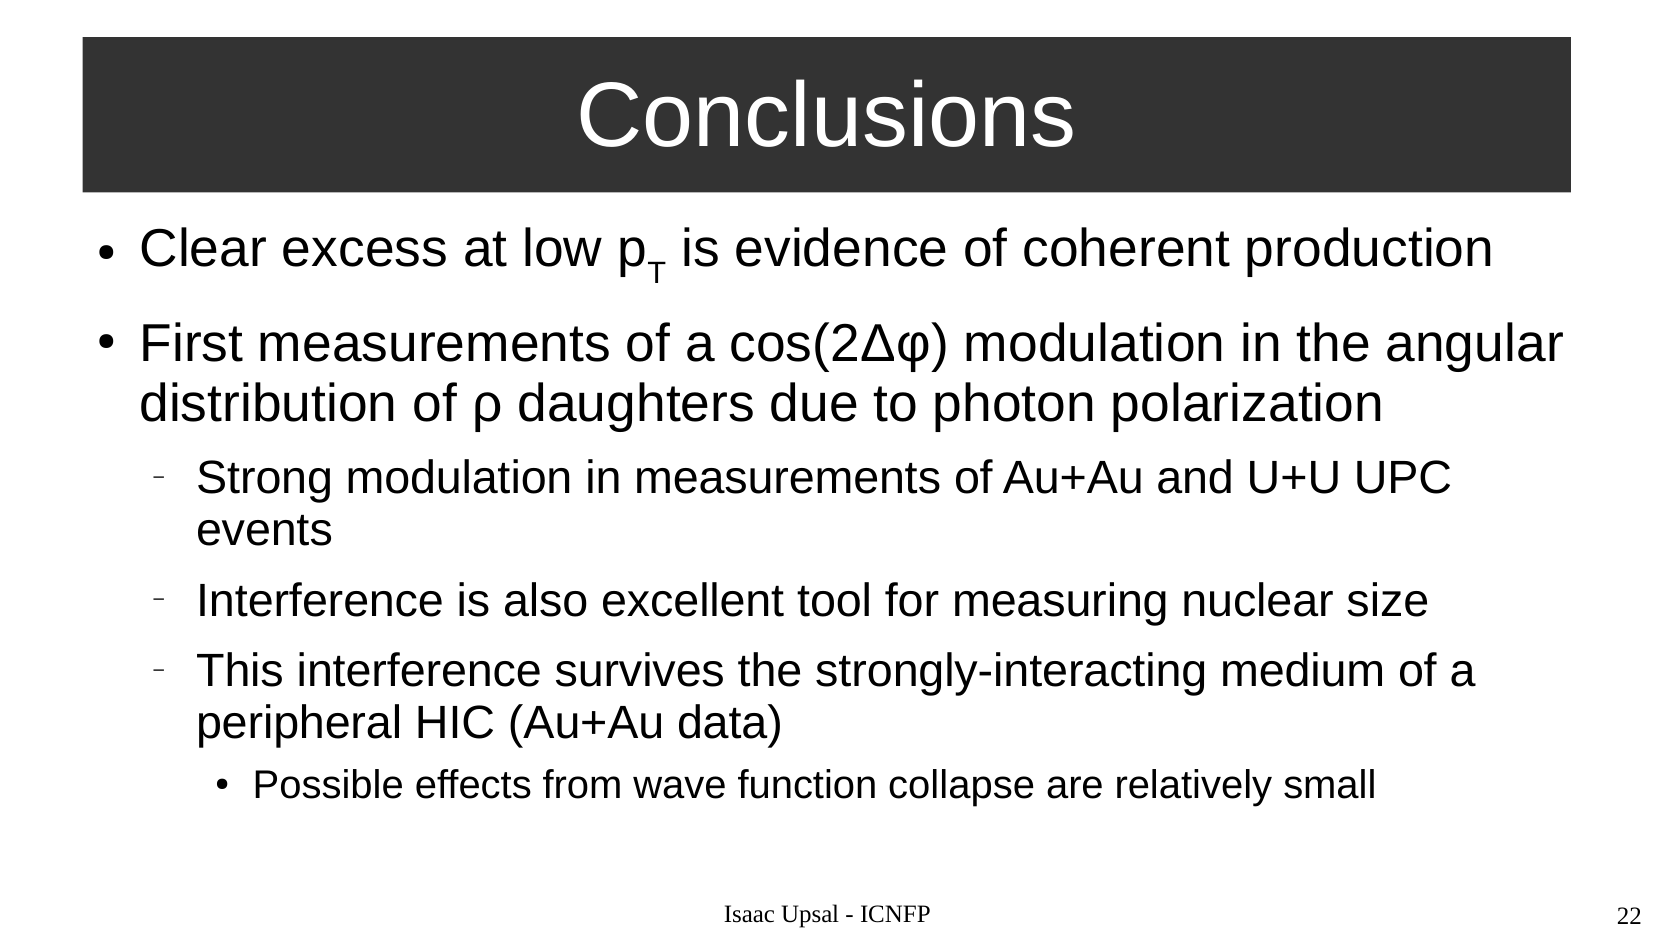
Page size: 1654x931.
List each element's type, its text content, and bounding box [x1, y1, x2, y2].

title Conclusions [82, 37, 1571, 193]
list Clear excess at low pT is evidence of coherent production First measurements of a cos(2Δφ) modulation in the angular distribution of ρ daughters due to photon polarization Strong modulation in measurements of Au+Au and U+U UPC events Interference is also excellent tool for measuring nuclear size This interference survives the strongly-interacting medium of a peripheral HIC (Au+Au data) Possible effects from wave function collapse are relatively small [82, 217, 1571, 826]
